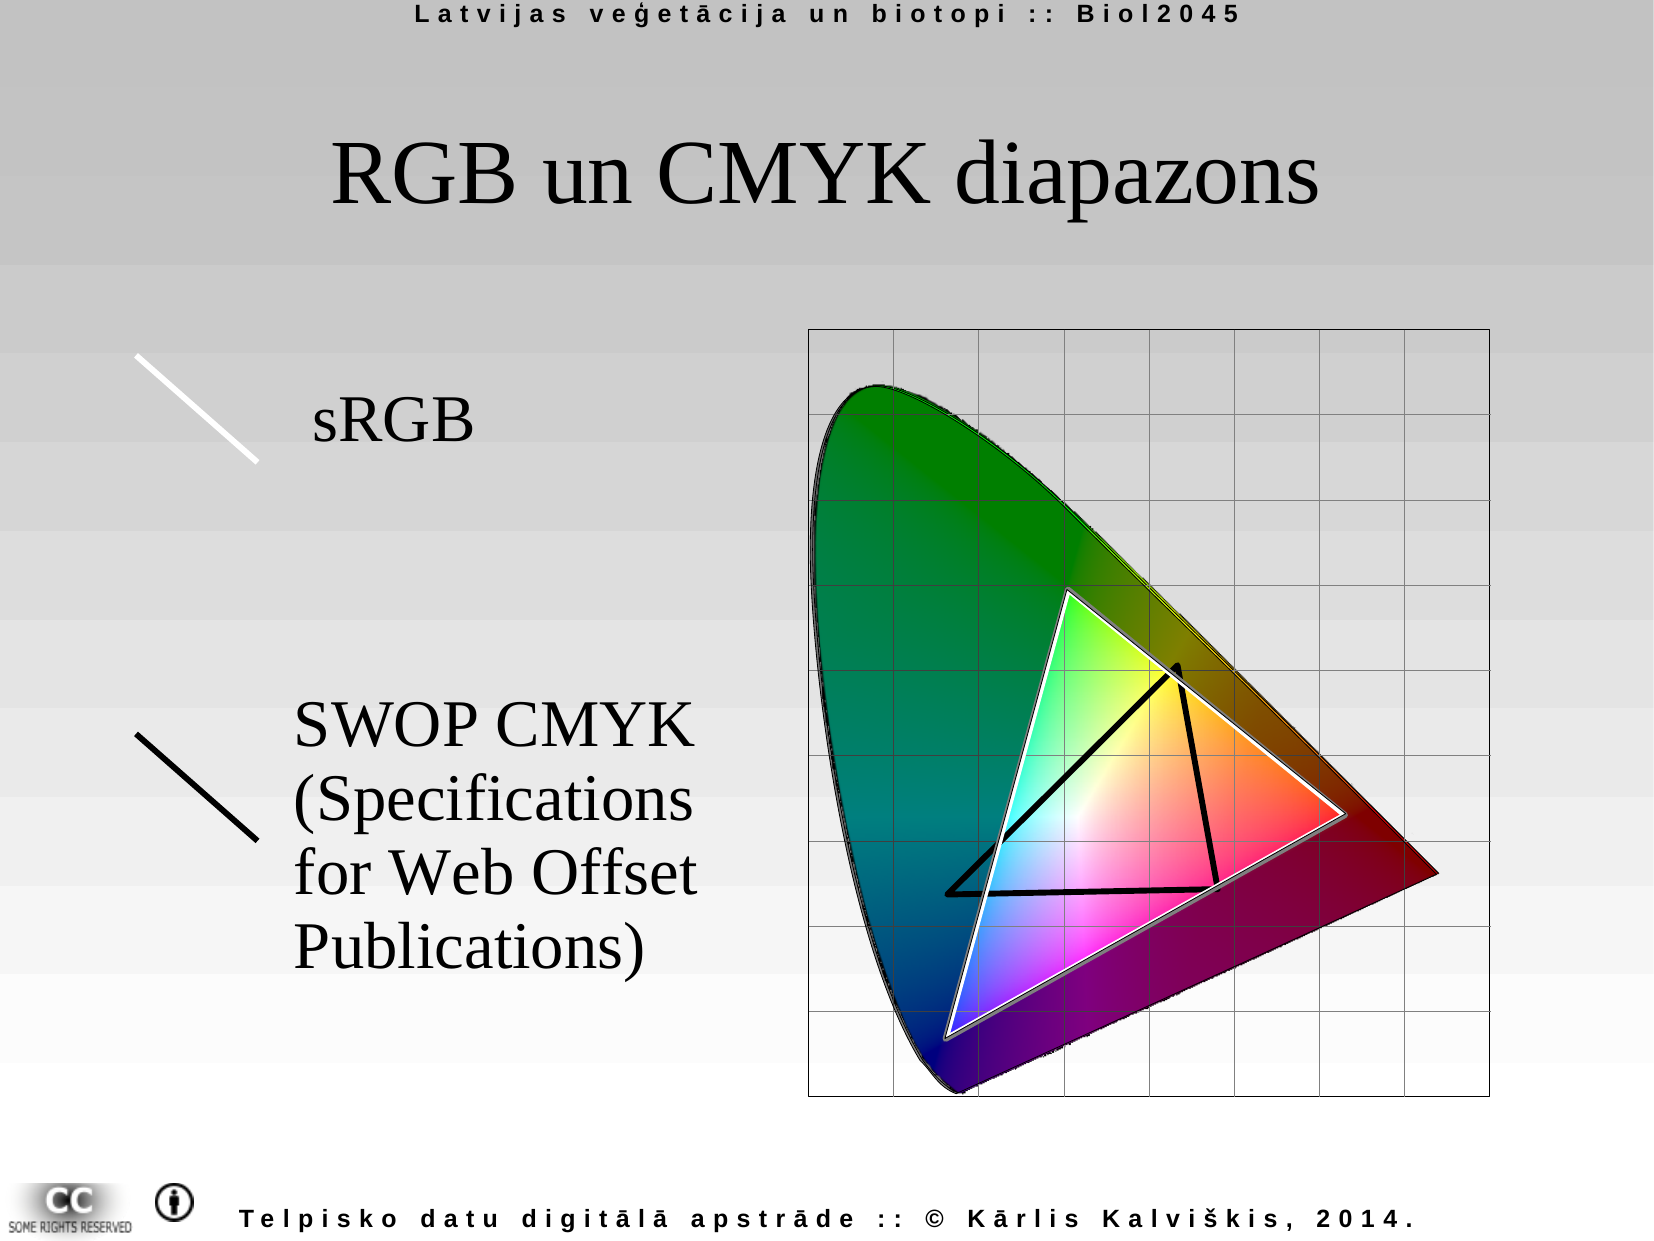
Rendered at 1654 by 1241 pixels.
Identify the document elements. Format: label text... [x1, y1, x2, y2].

text_box sRGB [312, 381, 715, 456]
picture [0, 0, 1654, 1241]
title RGB un CMYK diapazons [29, 49, 1625, 296]
text_box [810, 386, 1437, 1094]
text_box SWOP CMYK (Specifications for Web Offset Publications) [293, 687, 784, 1012]
